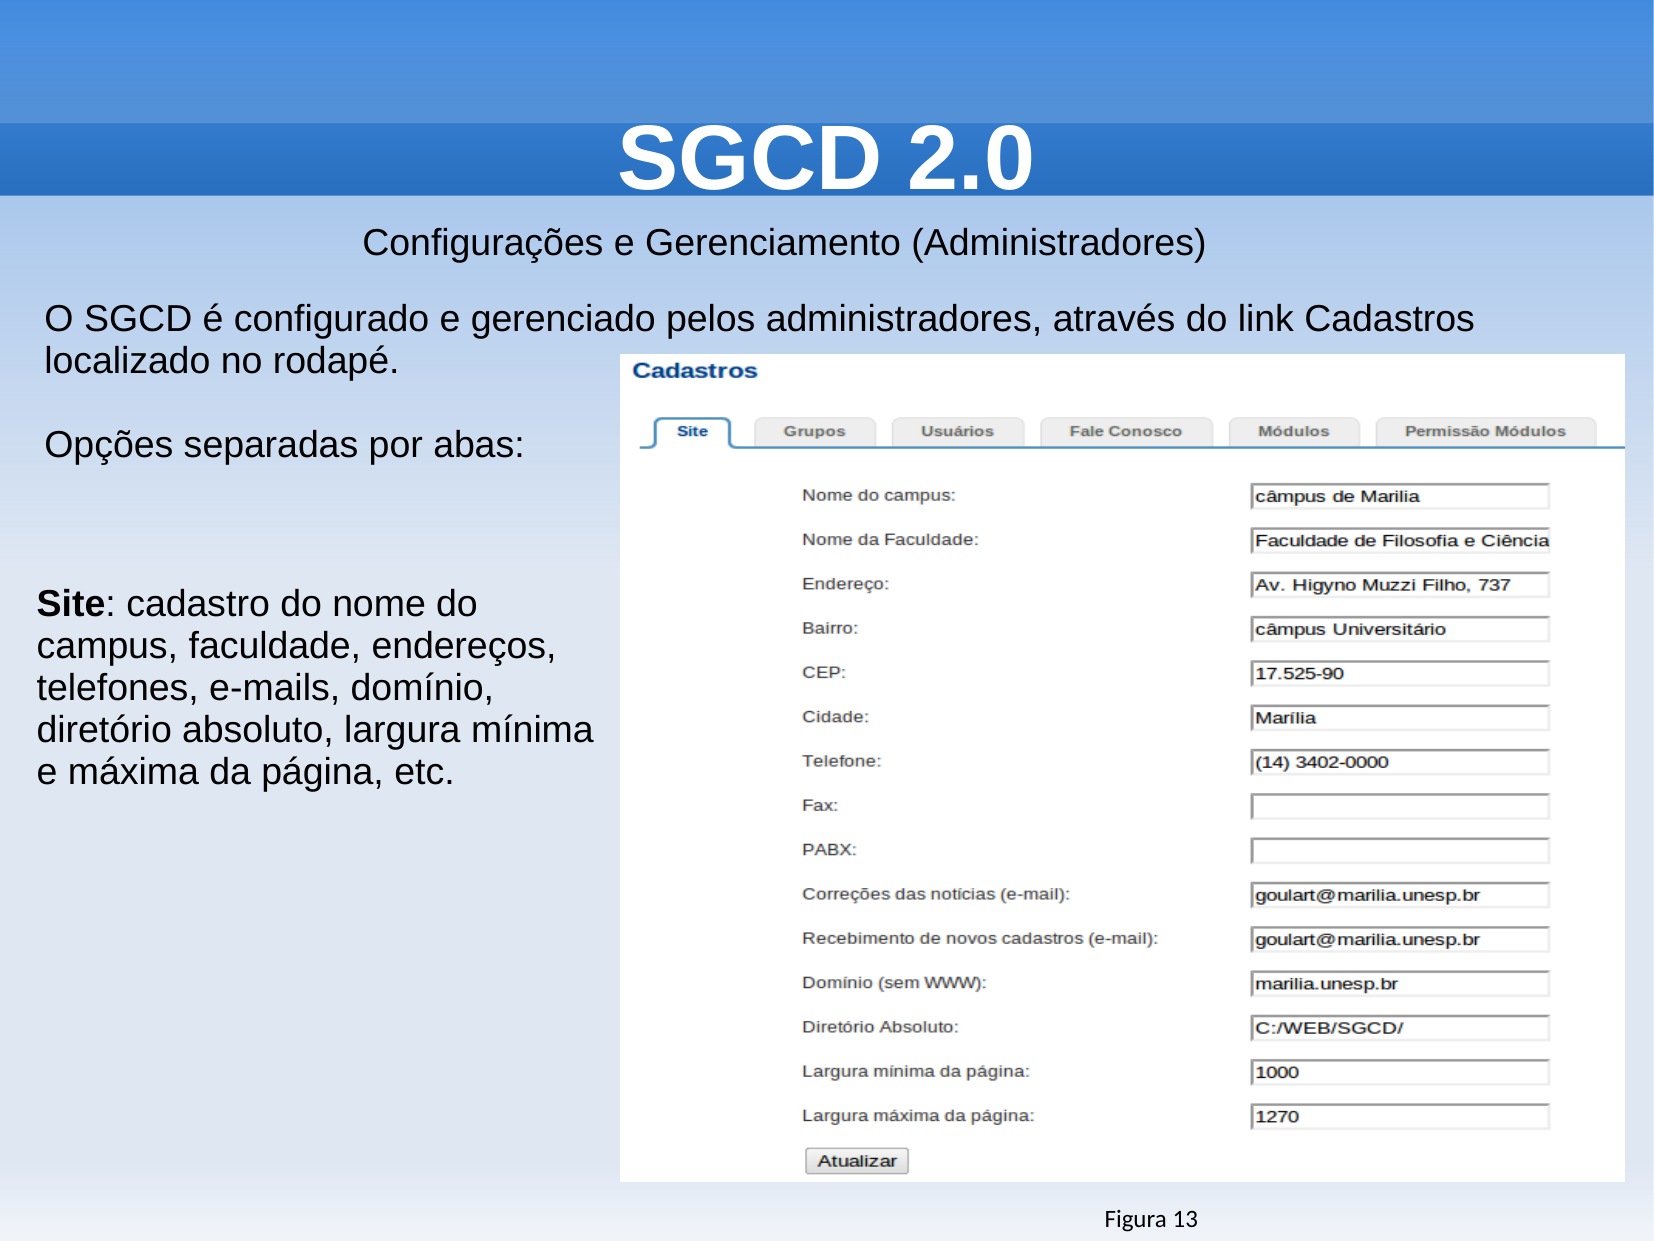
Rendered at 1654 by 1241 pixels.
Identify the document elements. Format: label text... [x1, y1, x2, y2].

text_box Site: cadastro do nome do campus, faculdade, endereços, telefones, e-mails, domínio, diretório absoluto, largura mínima e máxima da página, etc. [21, 575, 630, 1107]
picture [0, 0, 1654, 1241]
text_box Figura 13 [1003, 1195, 1300, 1241]
title SGCD 2.0 [82, 49, 1571, 257]
text_box Configurações e Gerenciamento (Administradores) [347, 213, 1222, 271]
text_box O SGCD é configurado e gerenciado pelos administradores, através do link Cadastros localizado no rodapé. Opções separadas por abas: [29, 289, 1565, 473]
